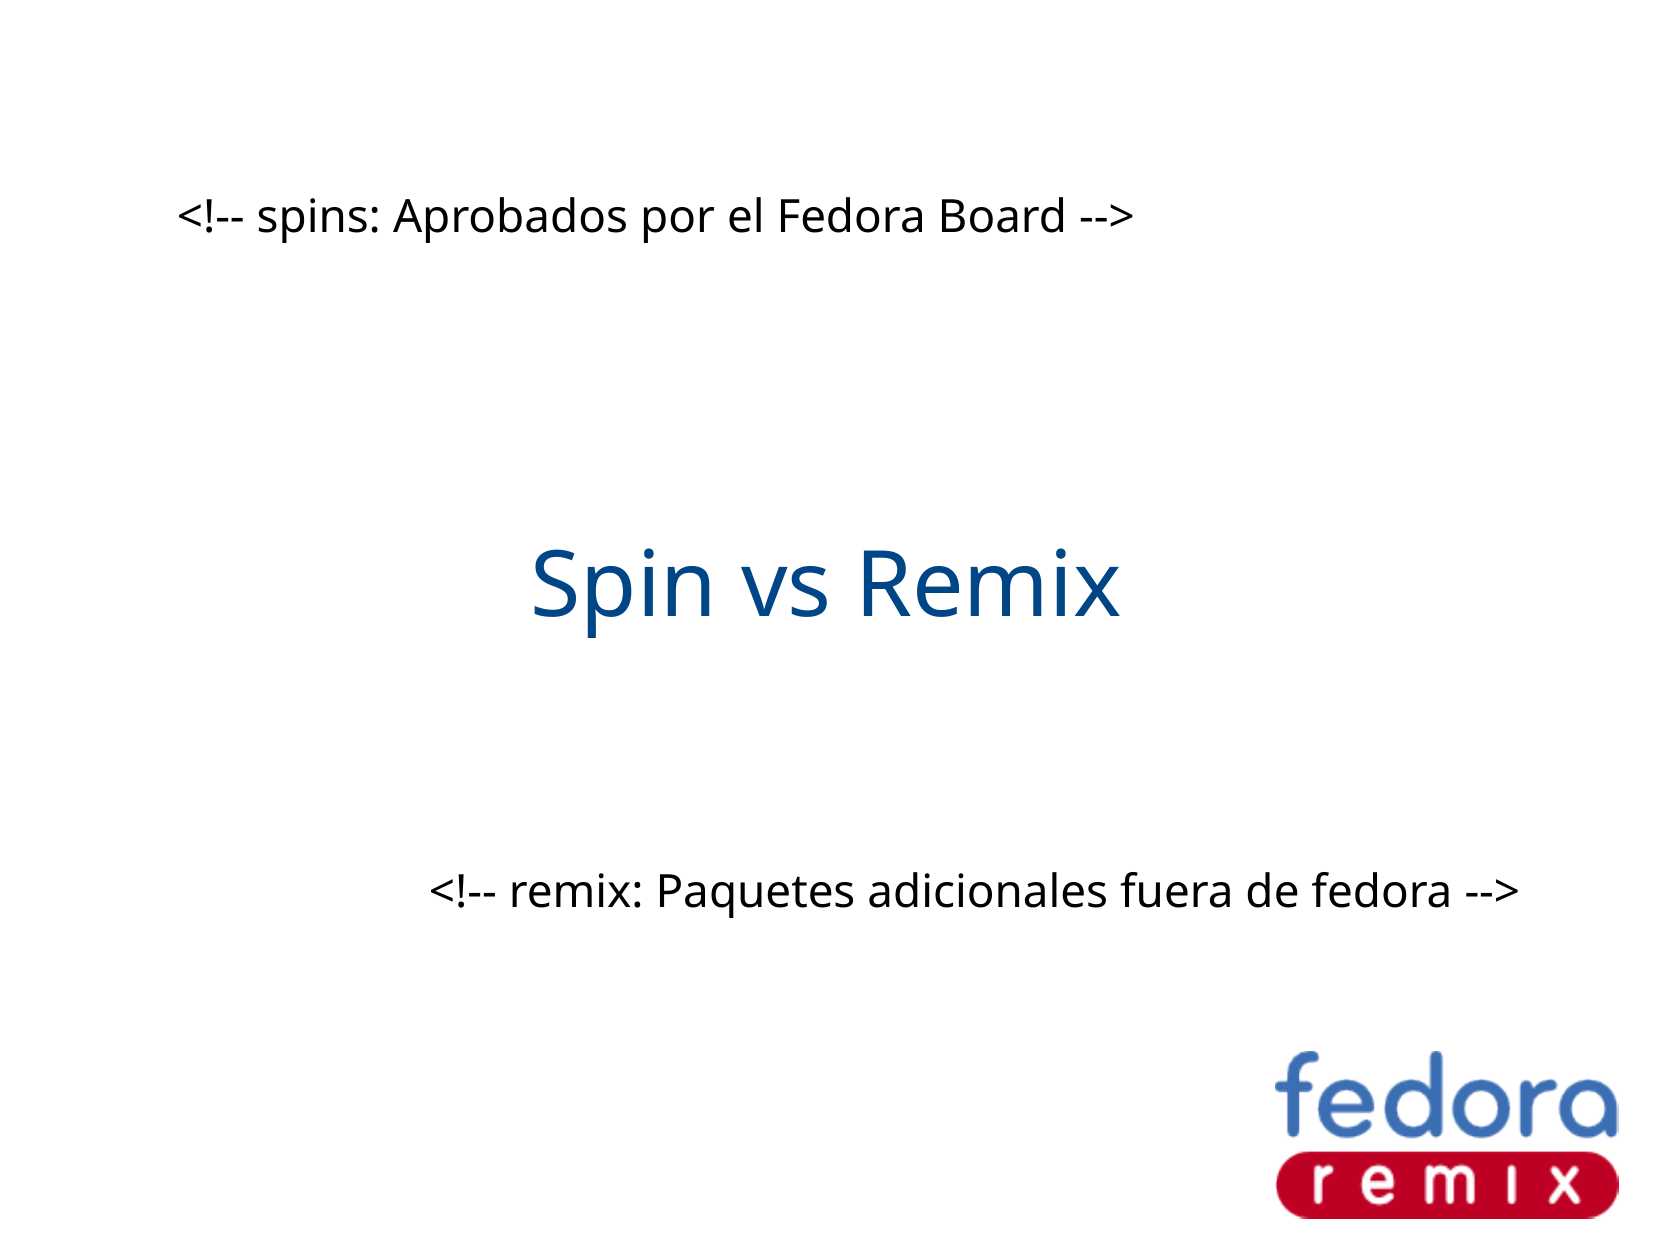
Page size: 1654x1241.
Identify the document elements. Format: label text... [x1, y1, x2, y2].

picture [1275, 1051, 1619, 1219]
title Spin vs Remix [82, 525, 1571, 638]
title <!-- remix: Paquetes adicionales fuera de fedora --> [337, 841, 1613, 938]
title <!-- spins: Aprobados por el Fedora Board --> [75, 166, 1238, 263]
